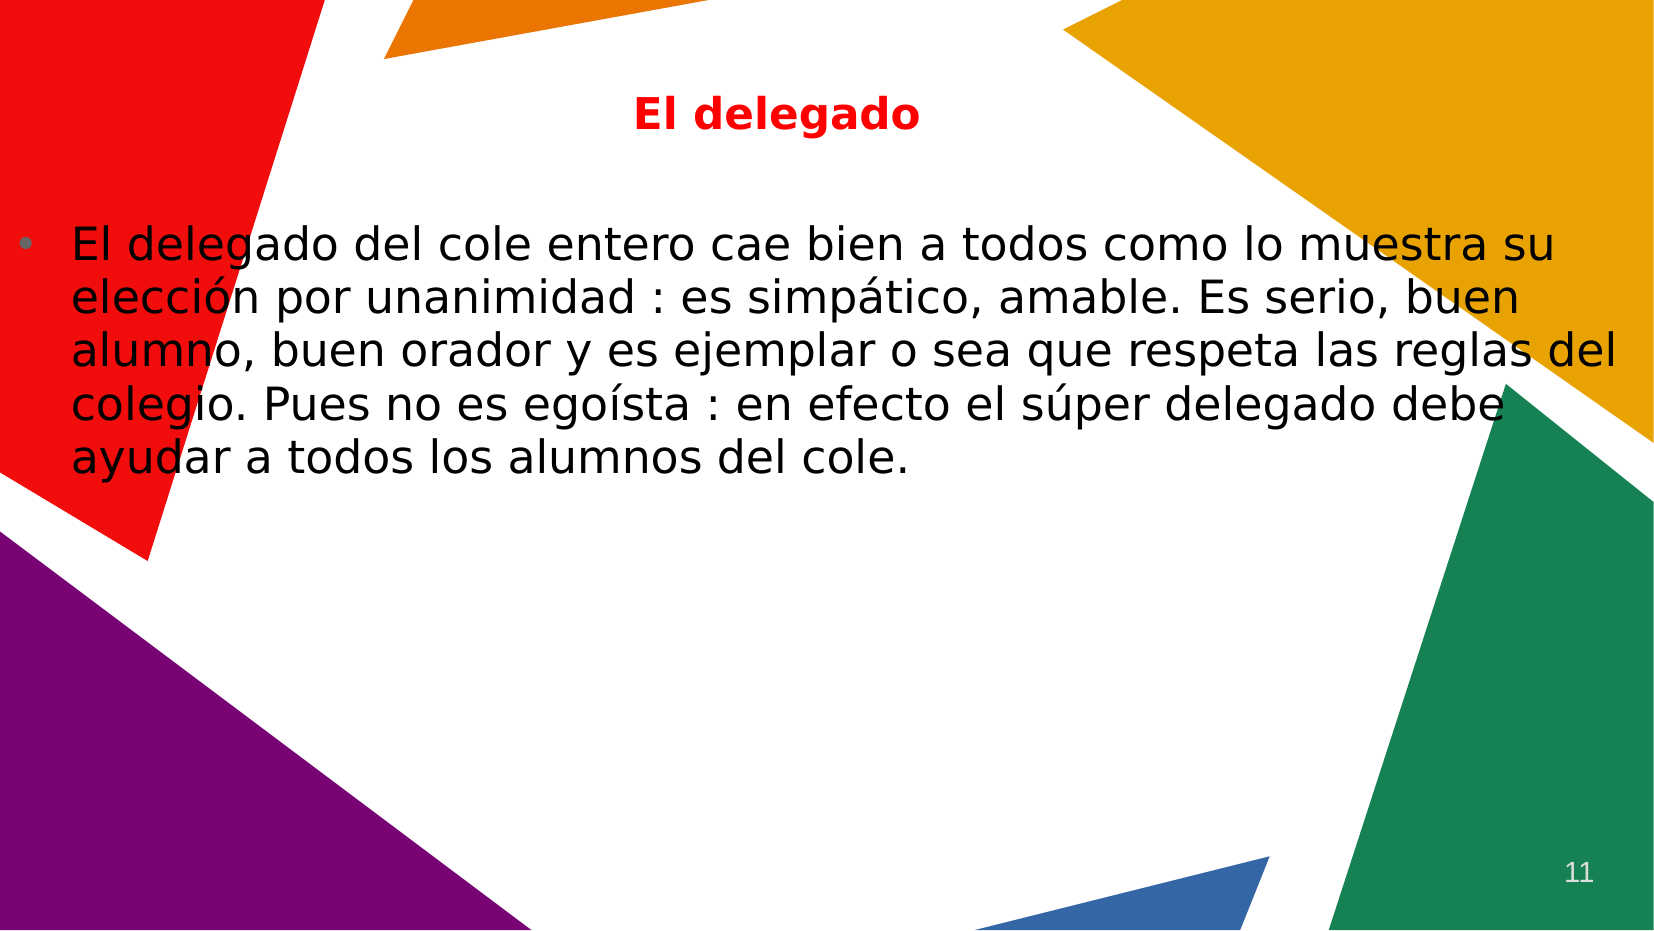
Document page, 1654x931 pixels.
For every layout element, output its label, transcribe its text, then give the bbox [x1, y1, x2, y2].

list El delegado del cole entero cae bien a todos como lo muestra su elección por unanimidad : es simpático, amable. Es serio, buen alumno, buen orador y es ejemplar o sea que respeta las reglas del colegio. Pues no es egoísta : en efecto el súper delegado debe ayudar a todos los alumnos del cole. [0, 217, 1654, 931]
title El delegado [236, 37, 1318, 193]
